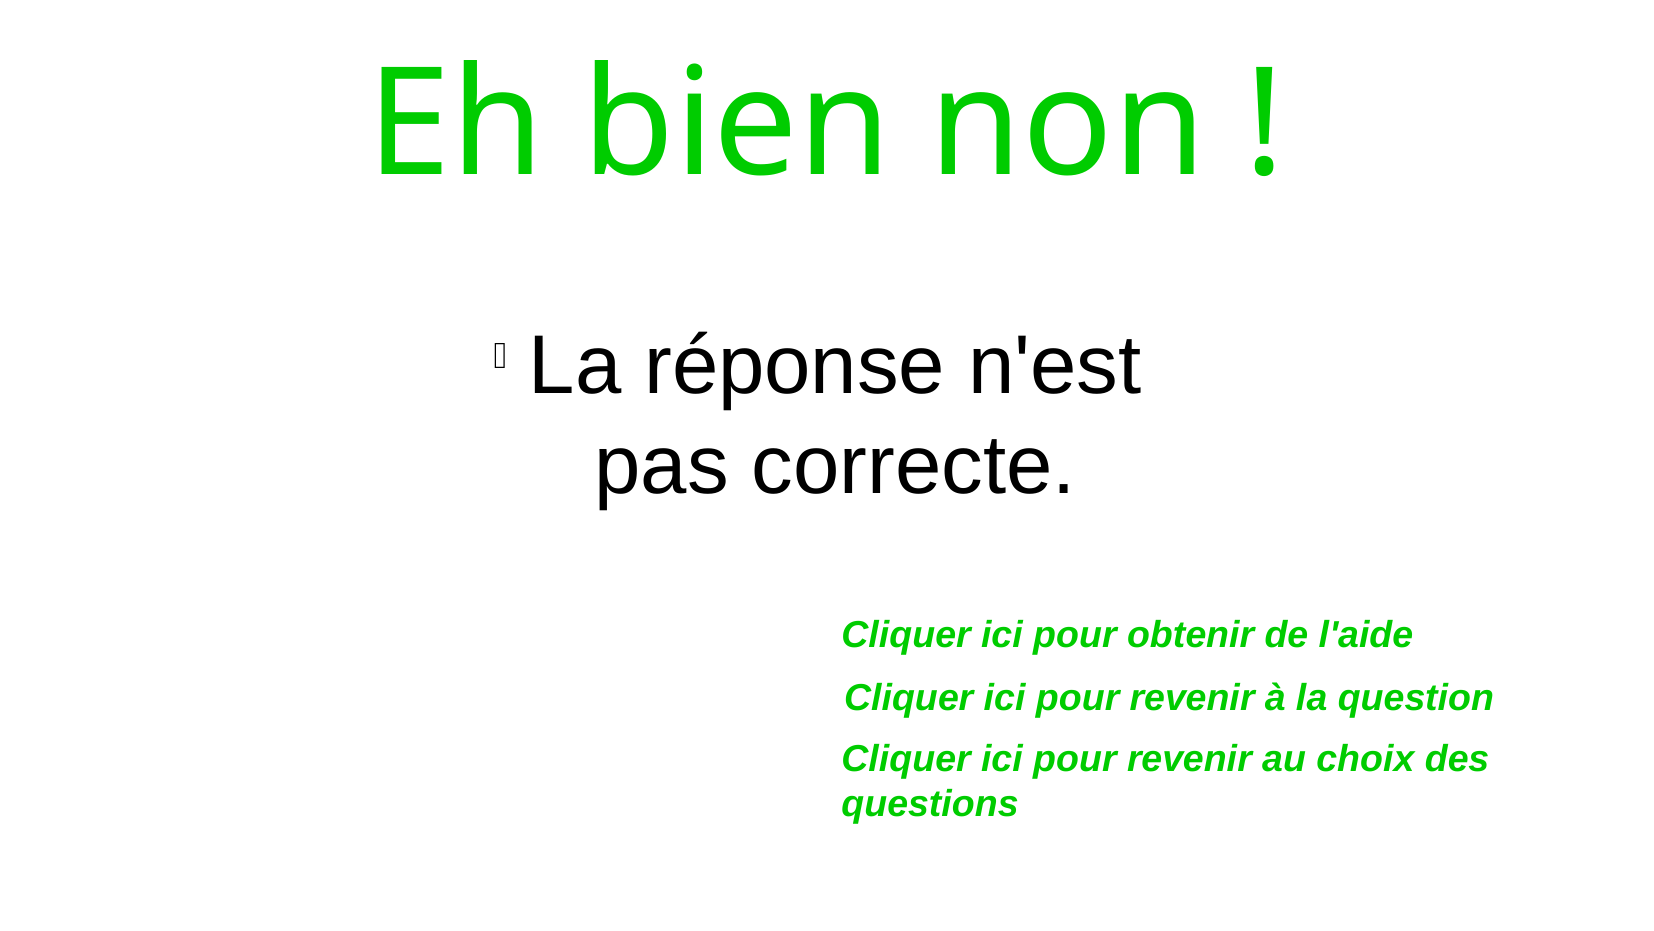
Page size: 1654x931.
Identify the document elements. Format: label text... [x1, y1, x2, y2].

text_box Cliquer ici pour obtenir de l'aide [826, 602, 1524, 645]
text_box La réponse n'est pas correcte. [454, 309, 1181, 514]
text_box Cliquer ici pour revenir à la question [829, 665, 1527, 708]
text_box Eh bien non ! [82, 37, 1571, 193]
text_box Cliquer ici pour revenir au choix des questions [826, 726, 1524, 801]
